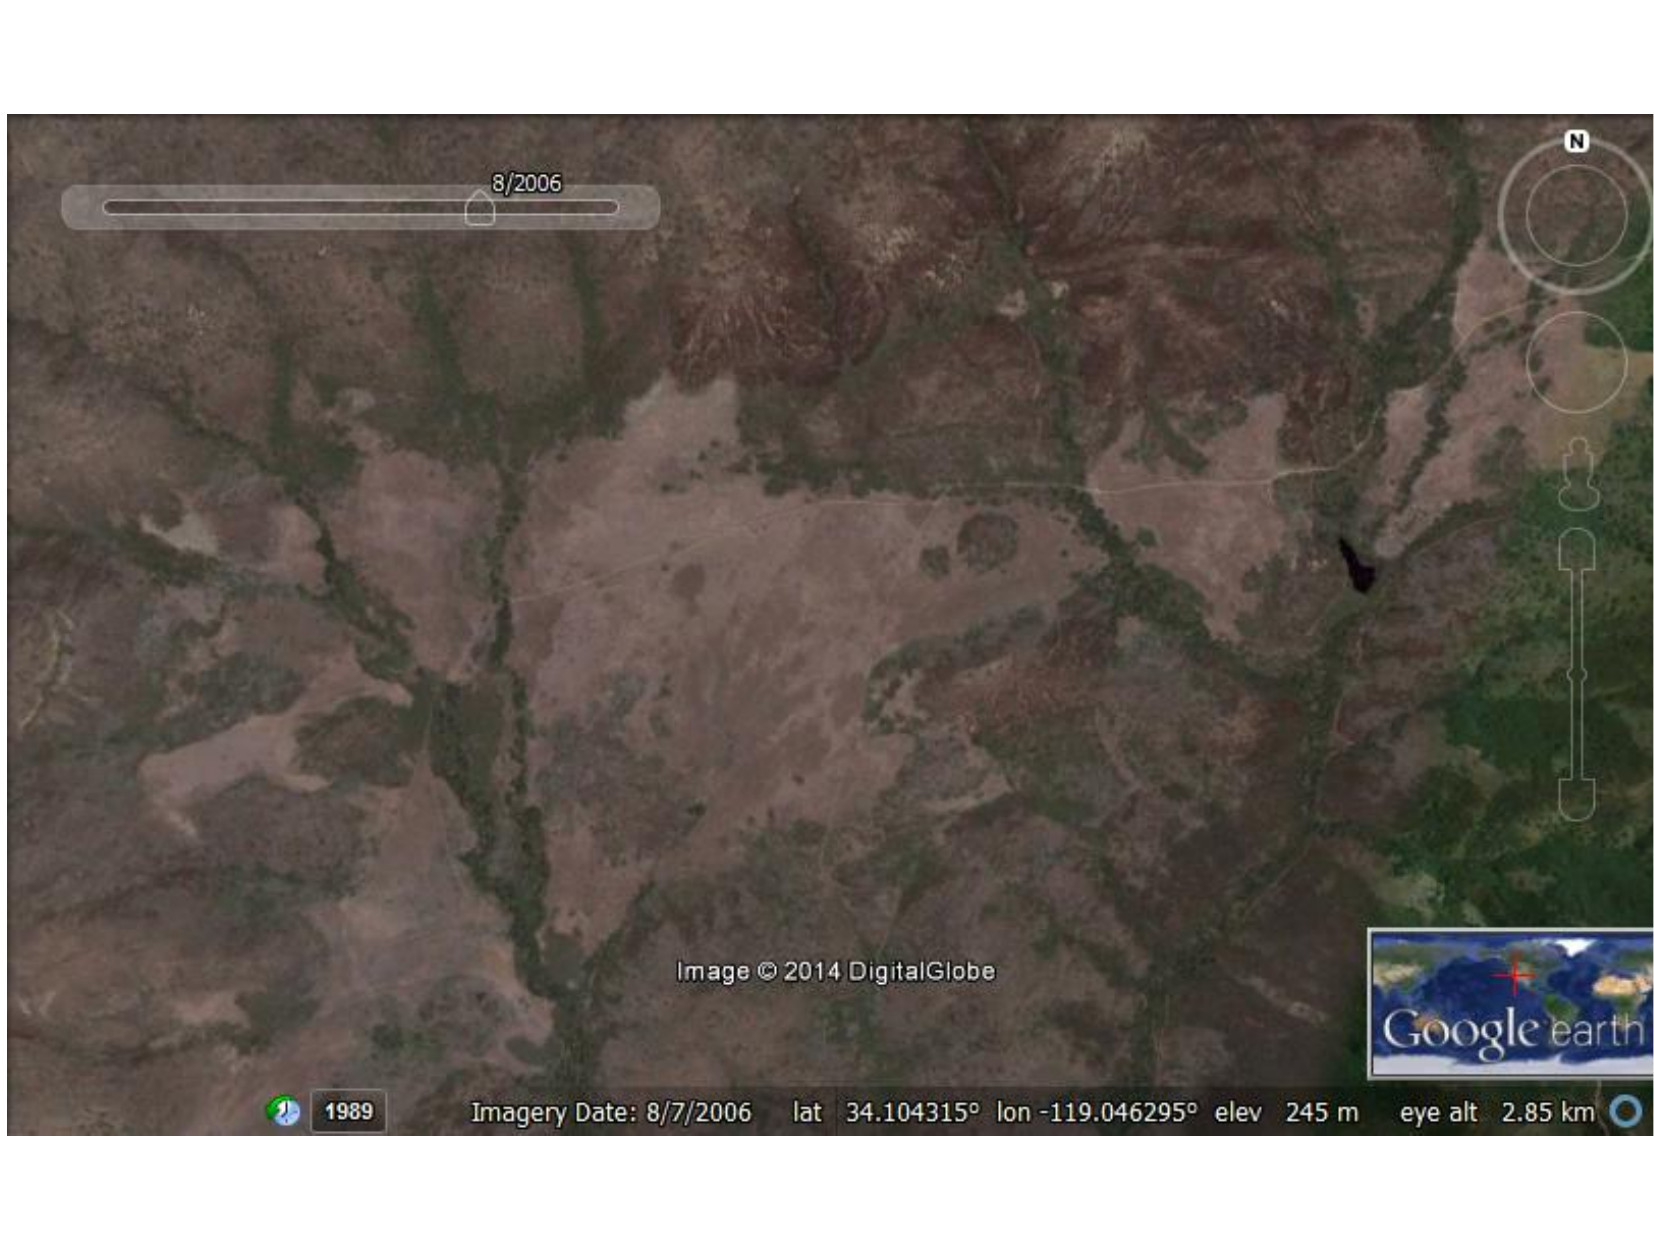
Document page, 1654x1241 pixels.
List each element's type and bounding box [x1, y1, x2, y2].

picture [7, 114, 1654, 1136]
